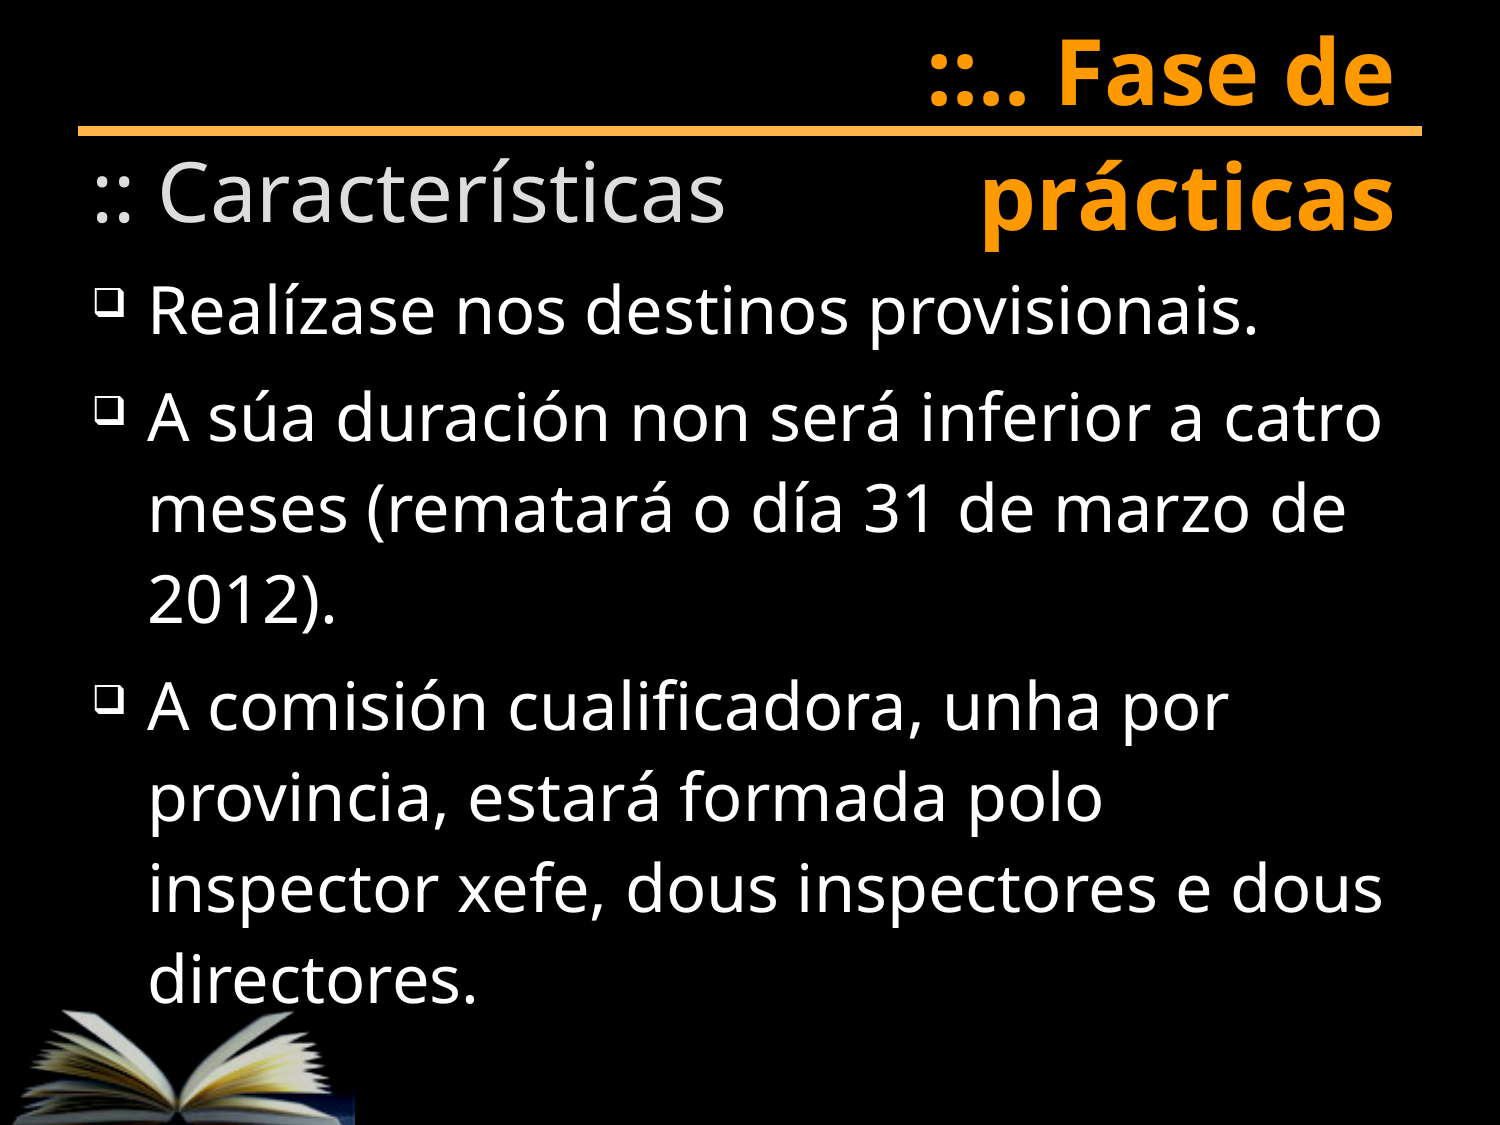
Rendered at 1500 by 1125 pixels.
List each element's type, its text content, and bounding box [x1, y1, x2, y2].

list Realízase nos destinos provisionais. A súa duración non será inferior a catro meses (rematará o día 31 de marzo de 2012). A comisión cualificadora, unha por provincia, estará formada polo inspector xefe, dous inspectores e dous directores. [76, 255, 1427, 1047]
title :: Características [76, 132, 1427, 248]
picture [0, 787, 355, 1125]
